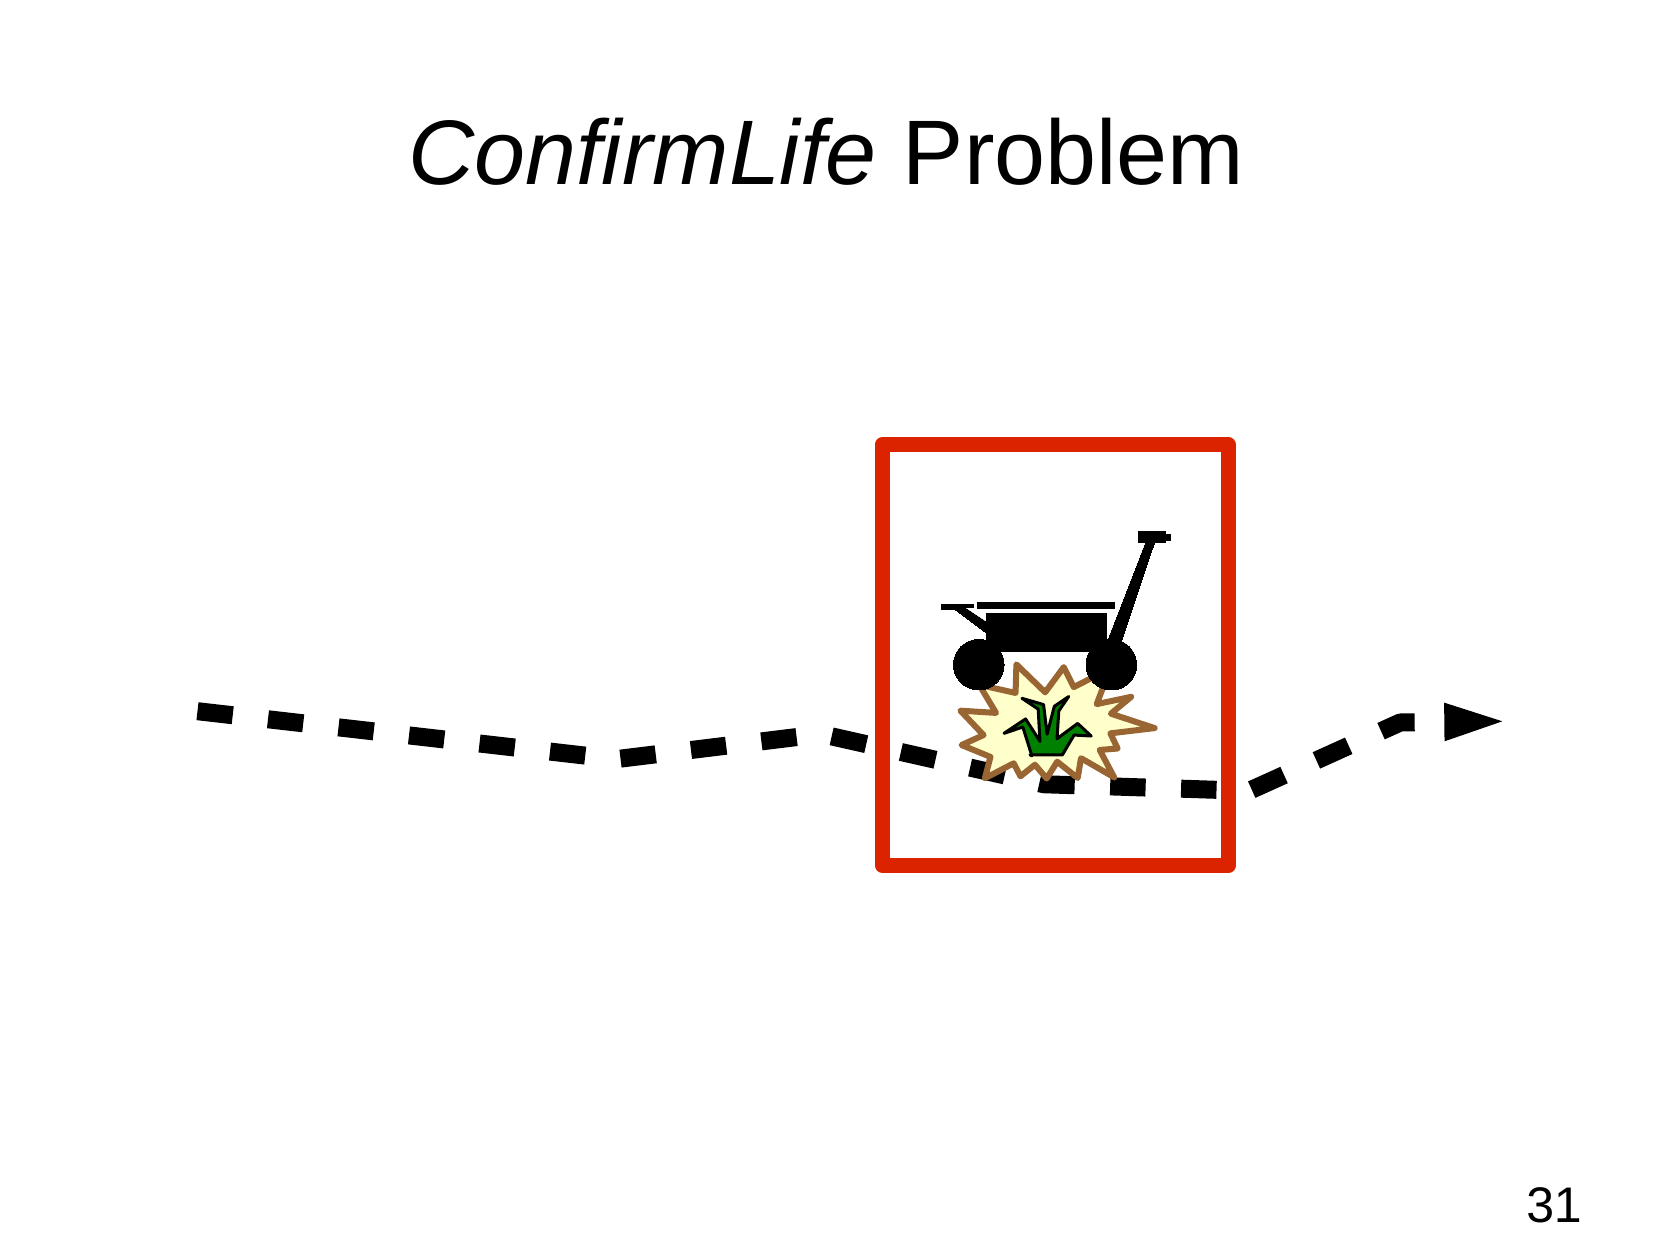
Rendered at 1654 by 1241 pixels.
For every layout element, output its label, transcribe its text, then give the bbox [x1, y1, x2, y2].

text_box [941, 531, 1171, 779]
text_box [977, 602, 1115, 609]
title ConfirmLife Problem [82, 49, 1571, 257]
